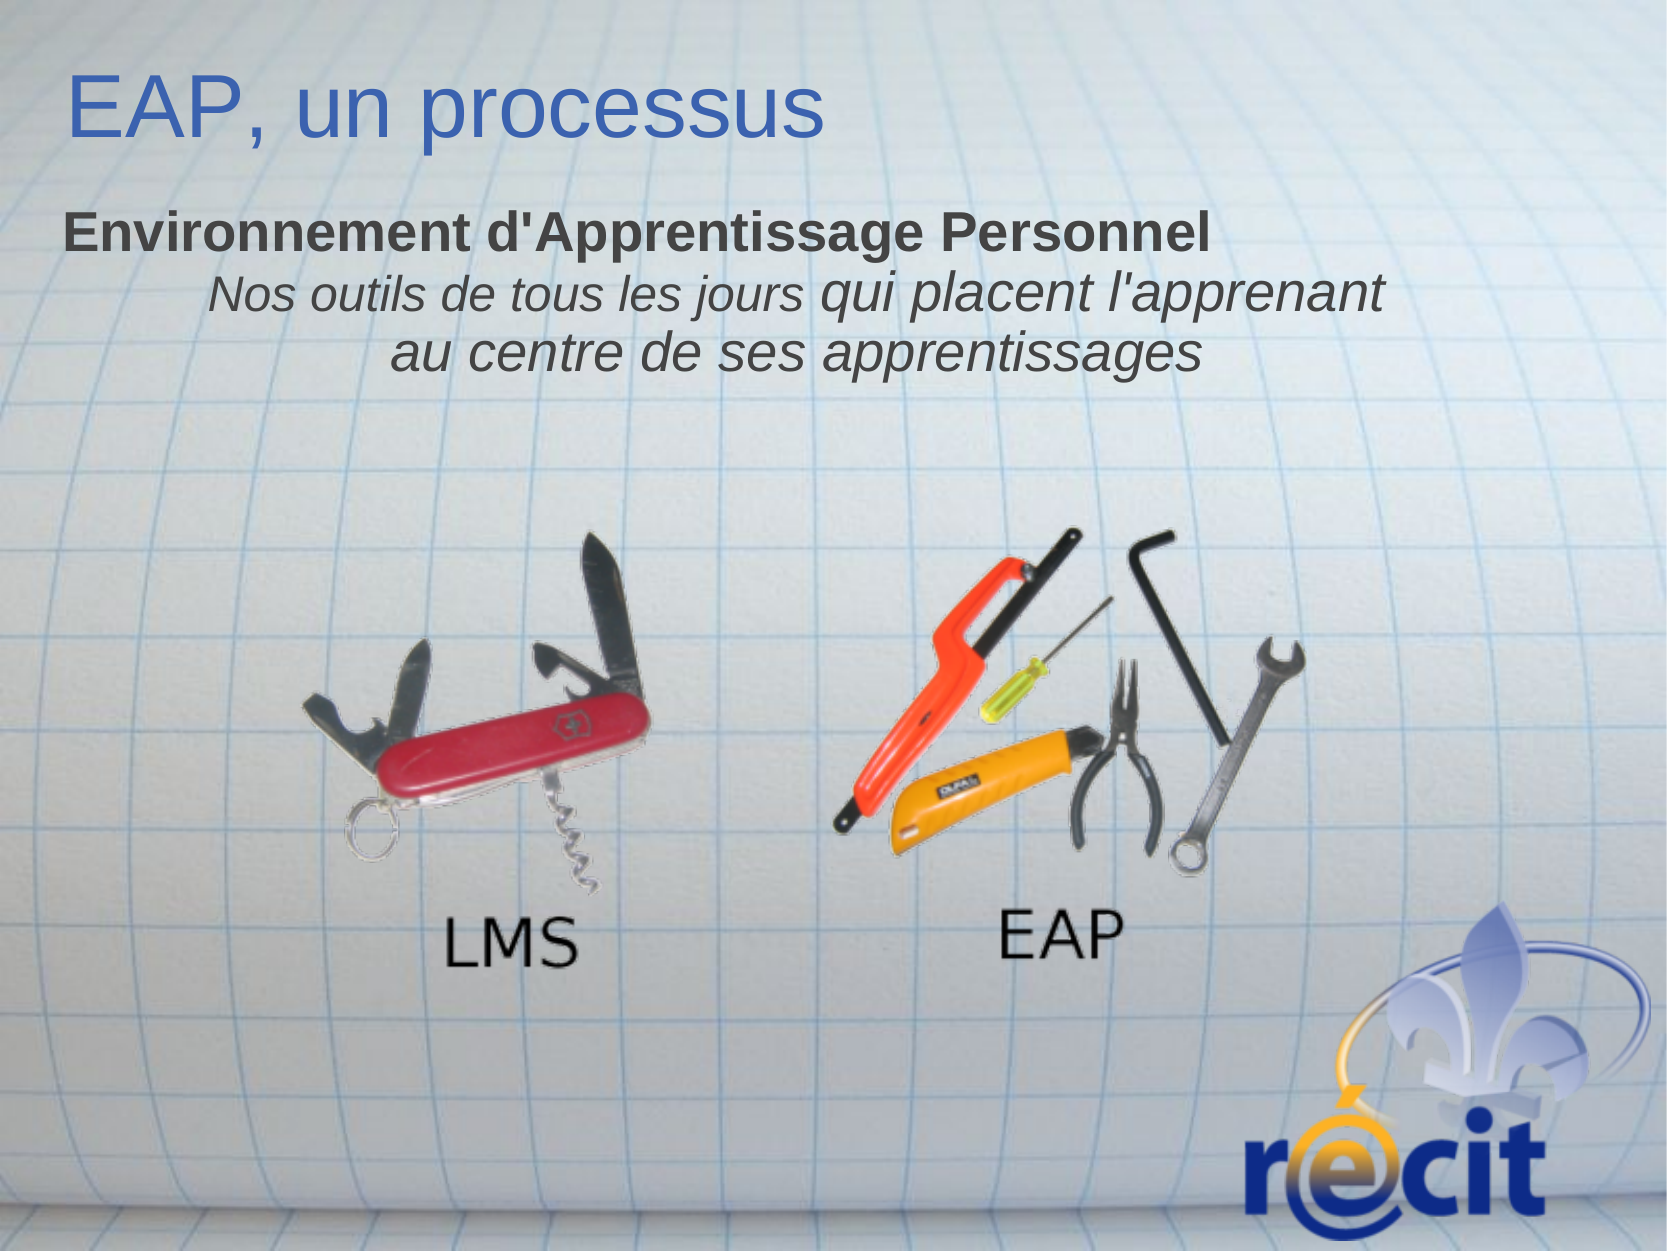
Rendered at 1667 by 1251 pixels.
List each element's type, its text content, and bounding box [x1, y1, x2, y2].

picture [0, 0, 1667, 1251]
title EAP, un processus [65, 61, 1653, 213]
list Environnement d'Apprentissage Personnel Nos outils de tous les jours qui placent l'apprenant au centre de ses apprentissages [62, 204, 1533, 470]
